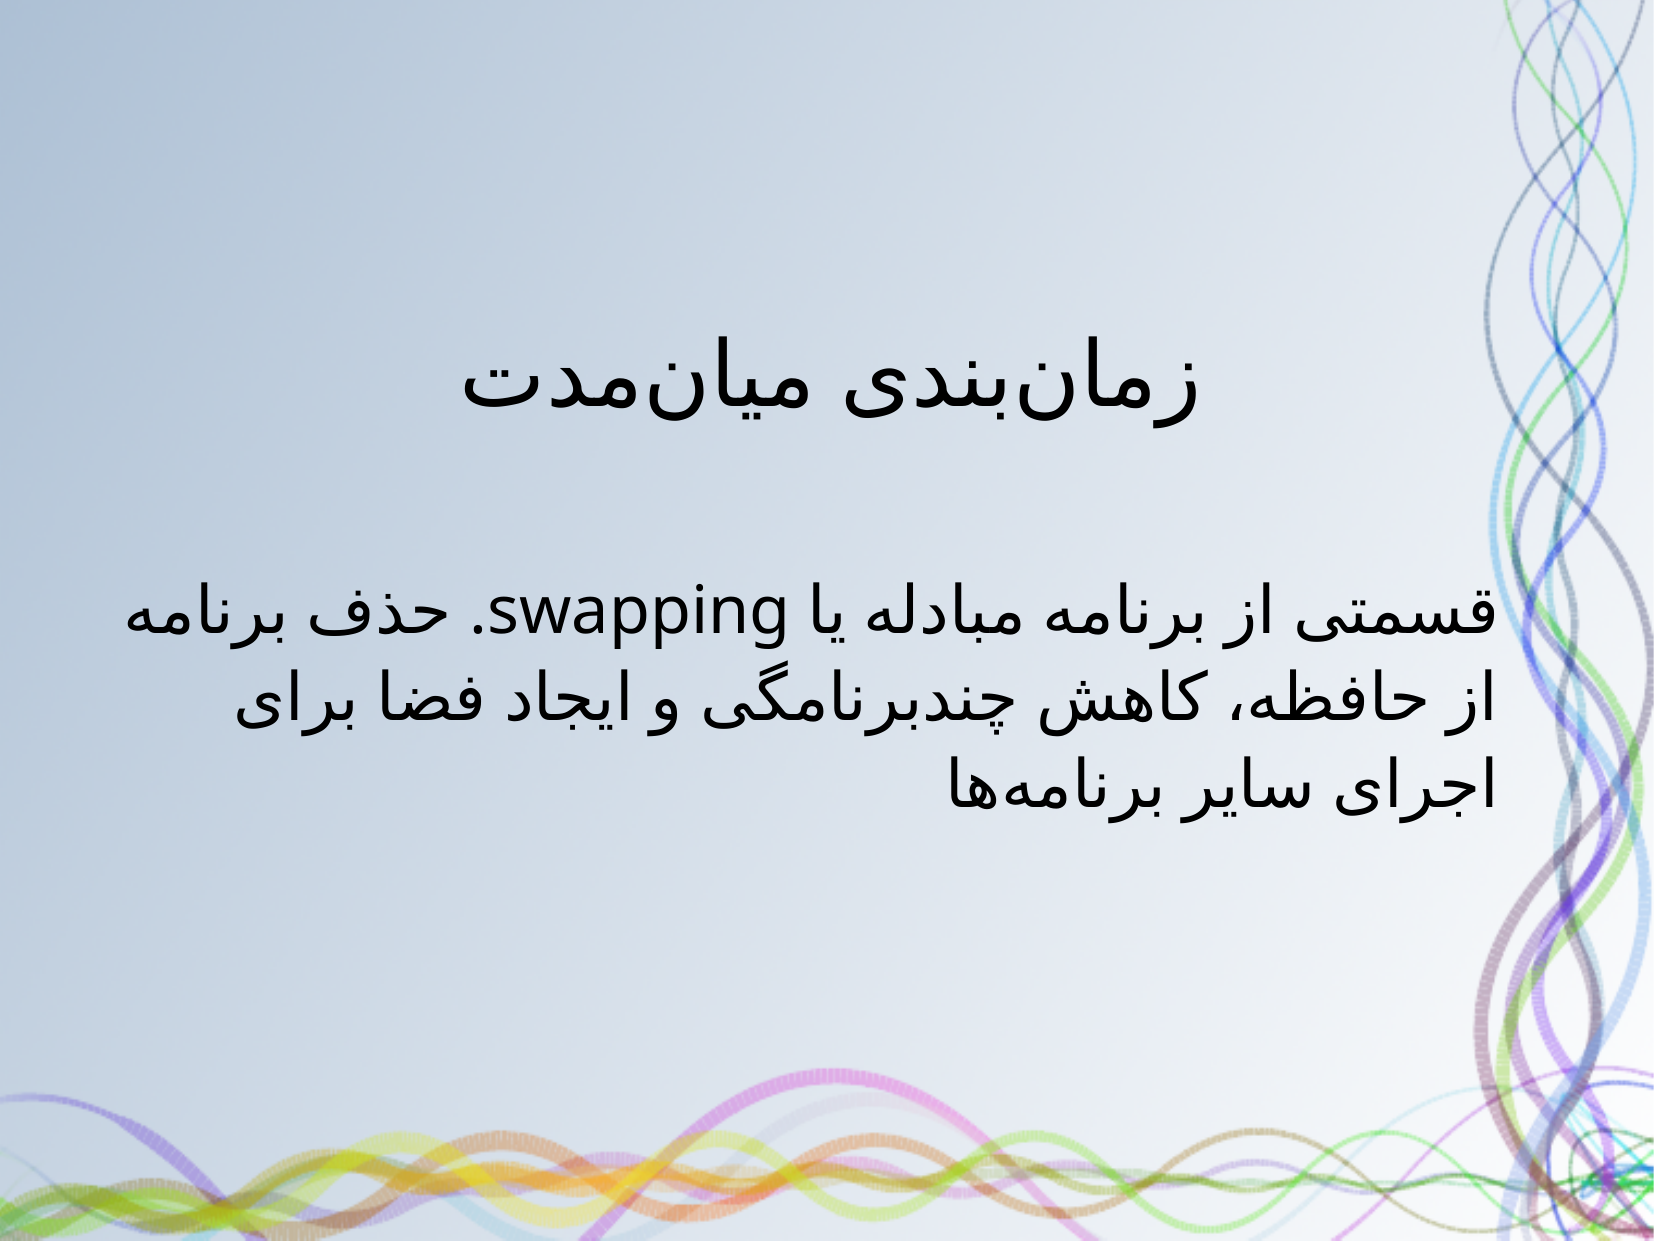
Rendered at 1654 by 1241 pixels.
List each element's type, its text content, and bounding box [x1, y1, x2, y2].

title زمان‌بندی میان‌مدت [86, 280, 1576, 488]
list قسمتی از برنامه مبادله یا swapping. حذف برنامه از حافظه، کاهش چندبرنامگی و ایجاد فضا برای اجرای سایر برنامه‌ها [82, 562, 1571, 1109]
picture [0, 0, 1654, 1241]
